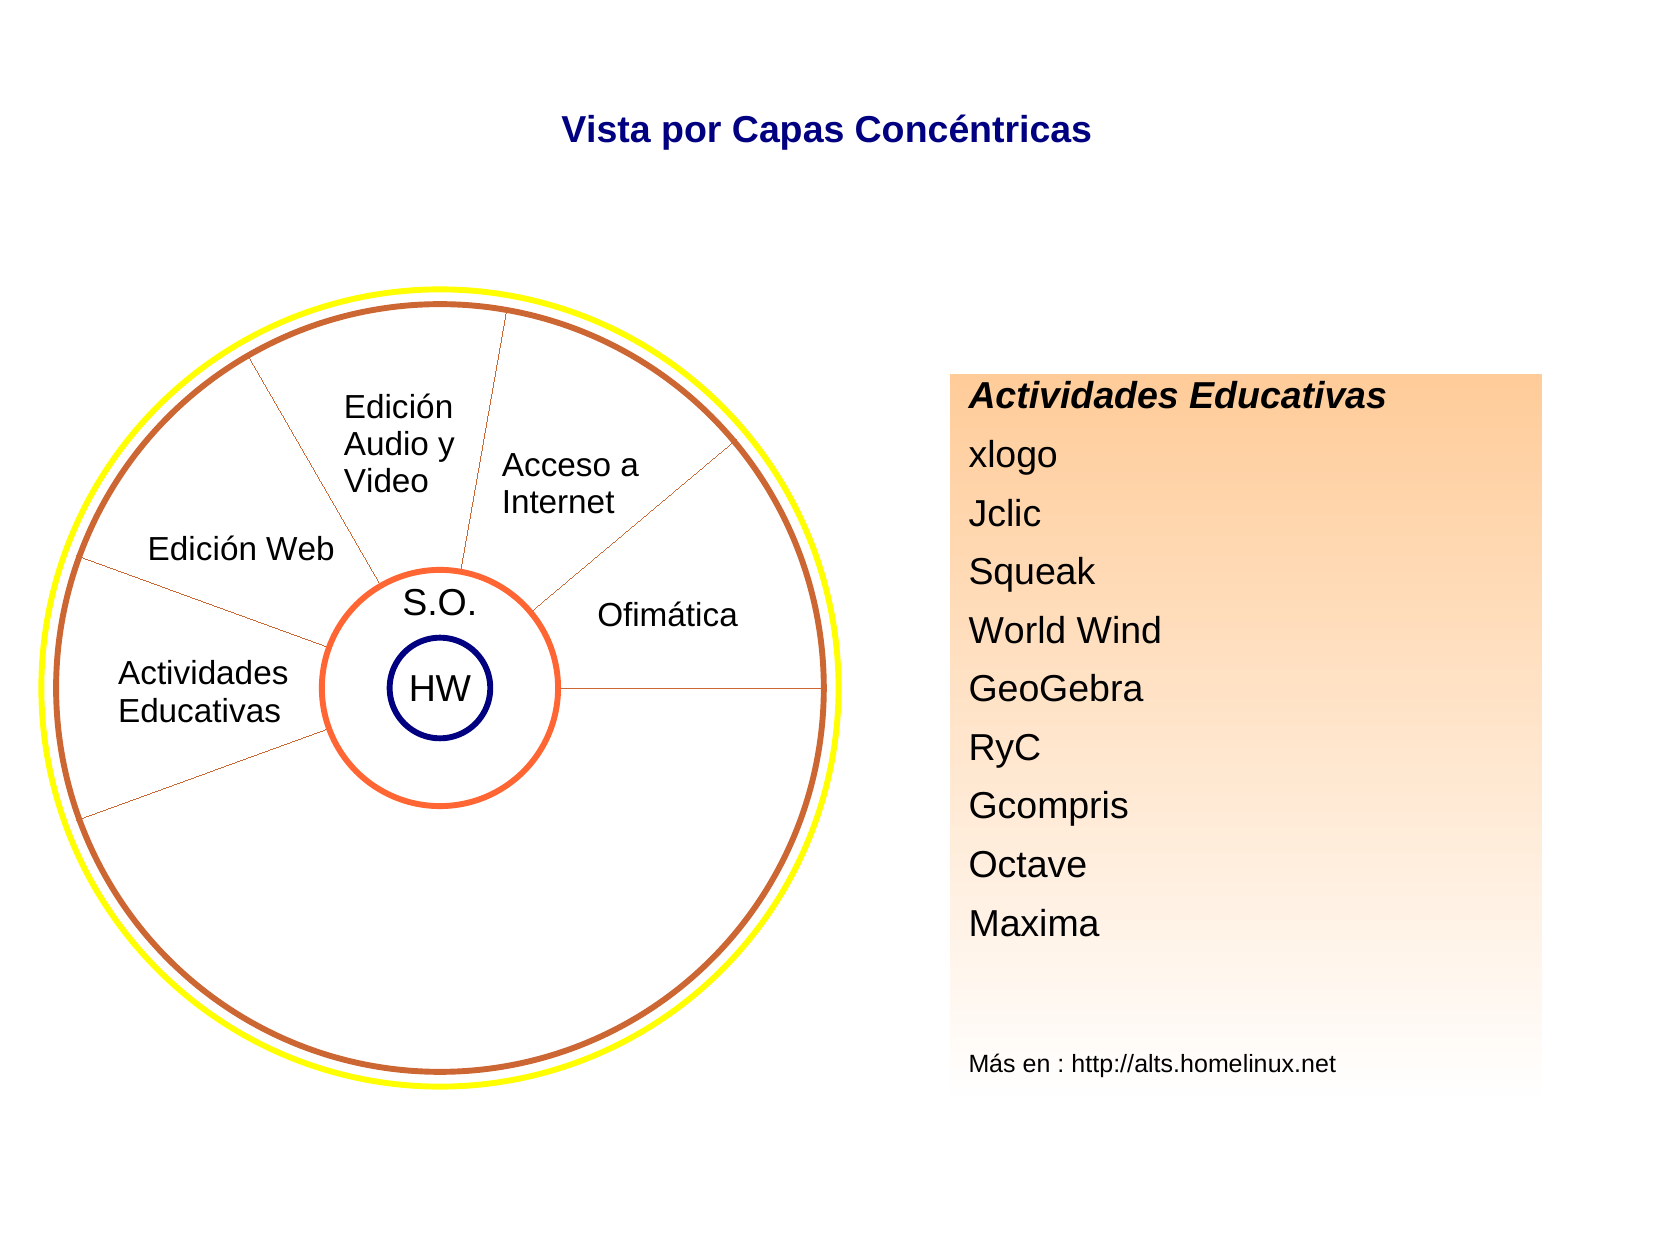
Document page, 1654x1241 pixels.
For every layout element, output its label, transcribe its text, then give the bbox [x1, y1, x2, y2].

text_box Edición Audio y Video [329, 380, 470, 508]
text_box S.O. [321, 569, 559, 807]
list Actividades Educativas xlogo Jclic Squeak World Wind GeoGebra RyC Gcompris Octave Maxima Más en : http://alts.homelinux.net [950, 374, 1542, 1096]
text_box Vista por Capas Concéntricas [546, 101, 1108, 160]
text_box Actividades Educativas [103, 647, 304, 738]
text_box Ofimática [582, 588, 753, 641]
text_box Acceso a Internet [487, 439, 655, 529]
text_box HW [389, 637, 491, 739]
text_box Edición Web [132, 522, 350, 575]
